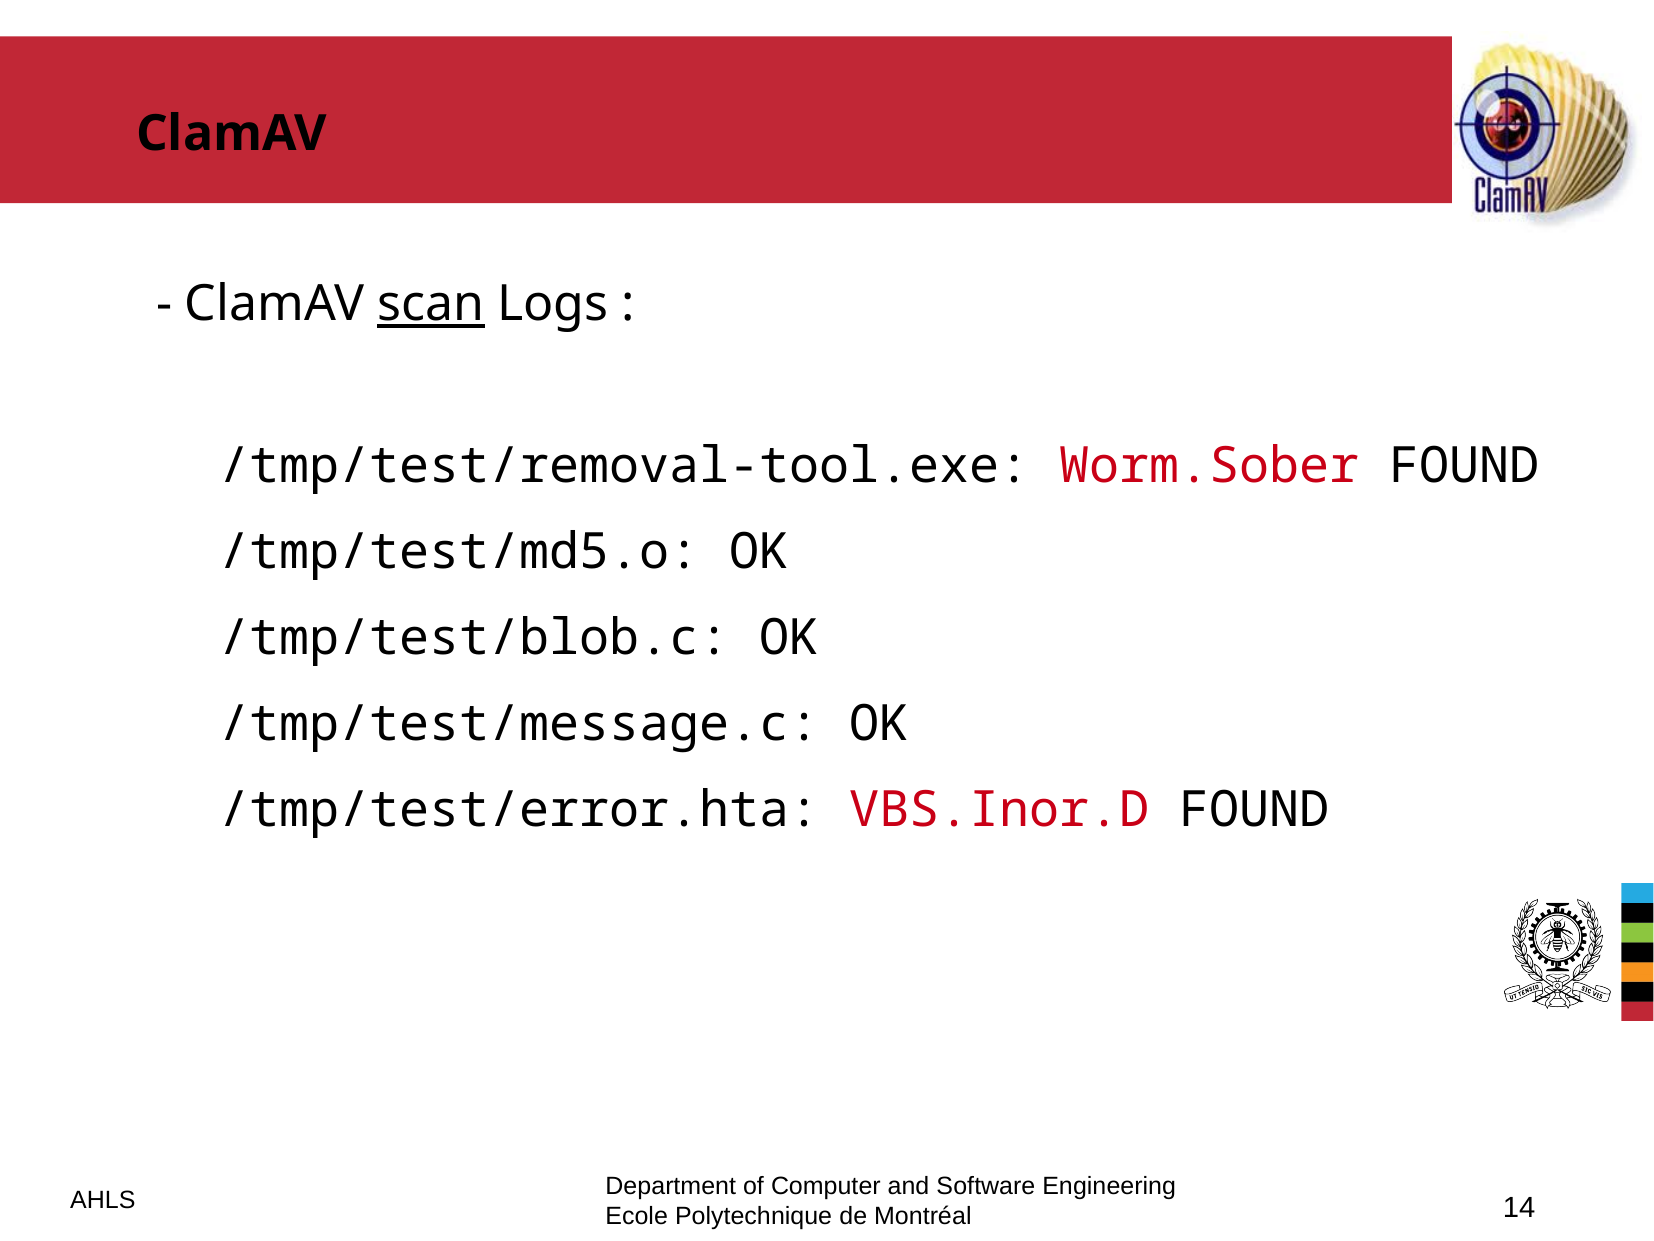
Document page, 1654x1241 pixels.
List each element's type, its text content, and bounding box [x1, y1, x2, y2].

title ClamAV [103, 62, 1452, 168]
picture [1615, 883, 1654, 1021]
list - ClamAV scan Logs : /tmp/test/removal-tool.exe: Worm.Sober FOUND /tmp/test/md5.o: OK /tmp/test/blob.c: OK /tmp/test/message.c: OK /tmp/test/error.hta: VBS.Inor.D FOUND [82, 232, 1615, 1163]
picture [1452, 31, 1642, 243]
